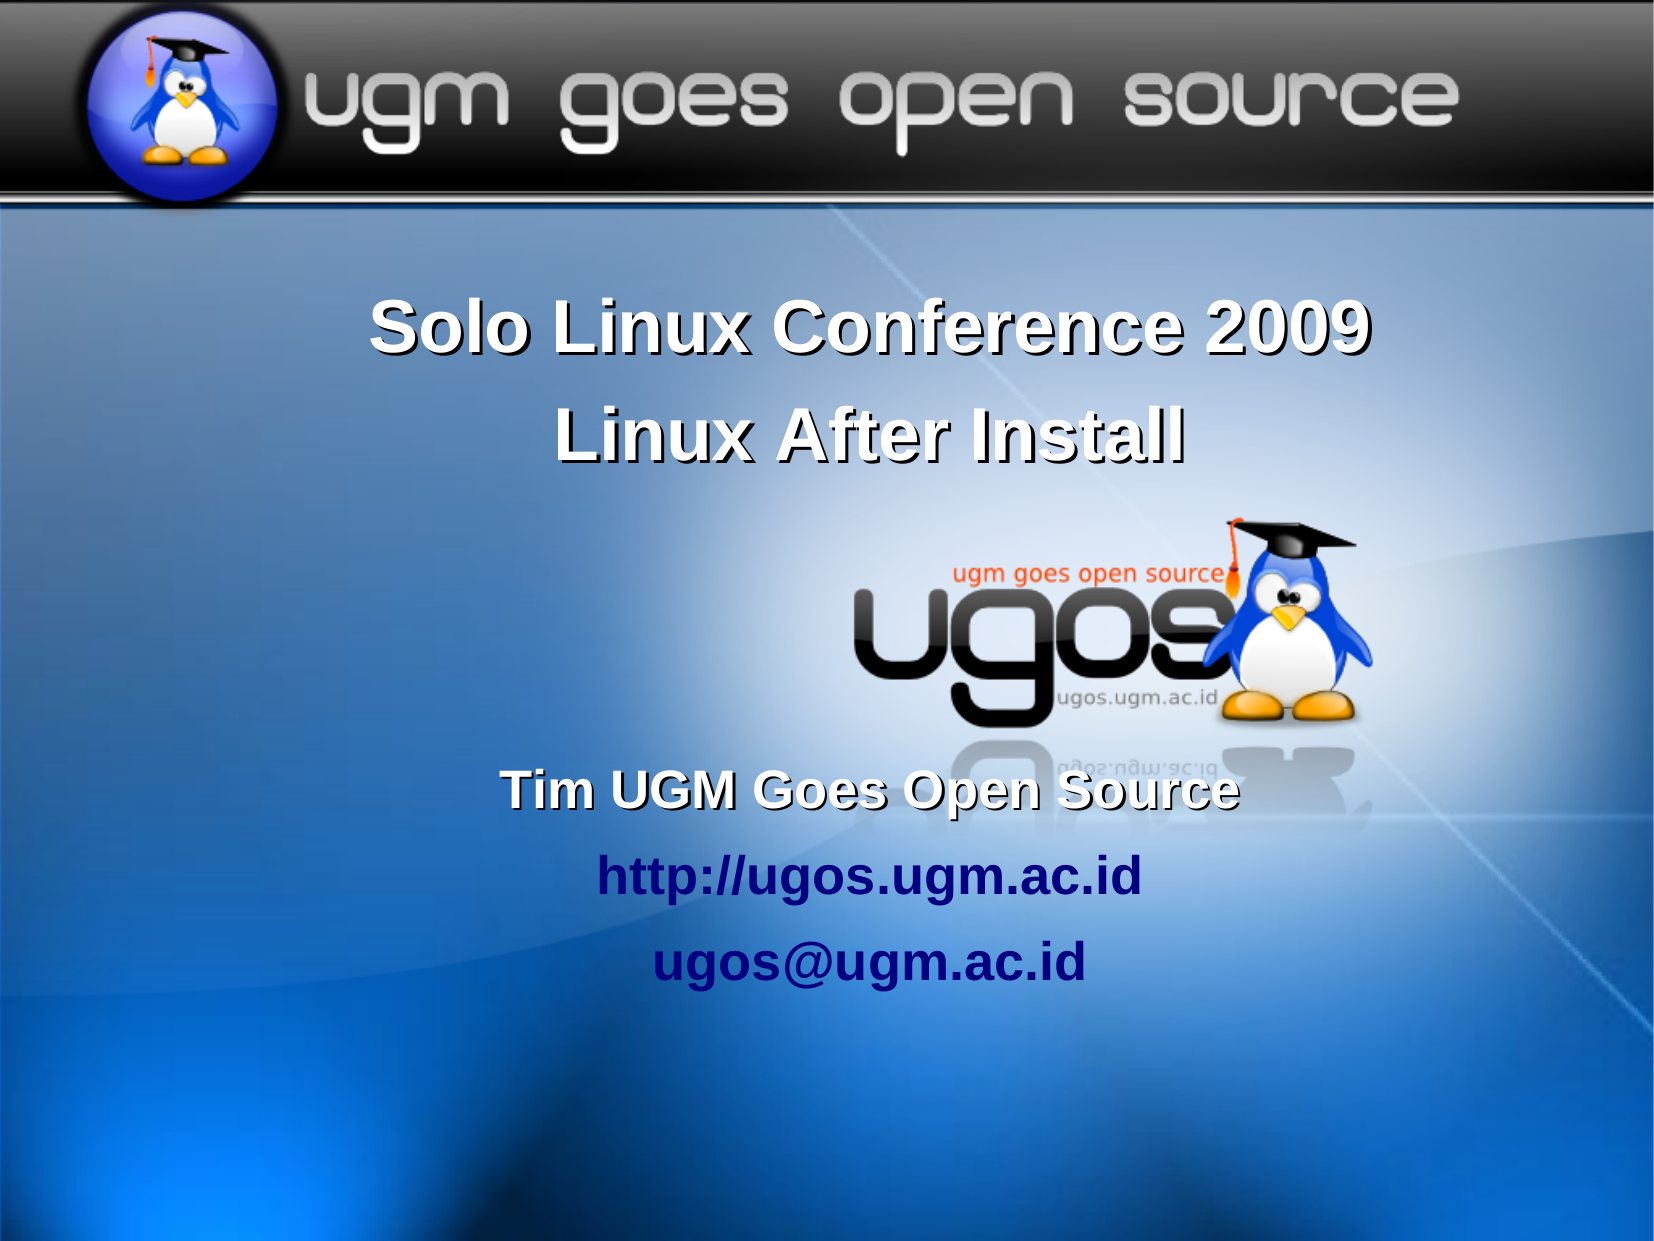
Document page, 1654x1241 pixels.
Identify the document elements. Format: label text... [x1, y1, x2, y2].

list Solo Linux Conference 2009 Linux After Install Tim UGM Goes Open Source http://ugos.ugm.ac.id ugos@ugm.ac.id [82, 290, 1571, 1241]
picture [0, 0, 1654, 1241]
